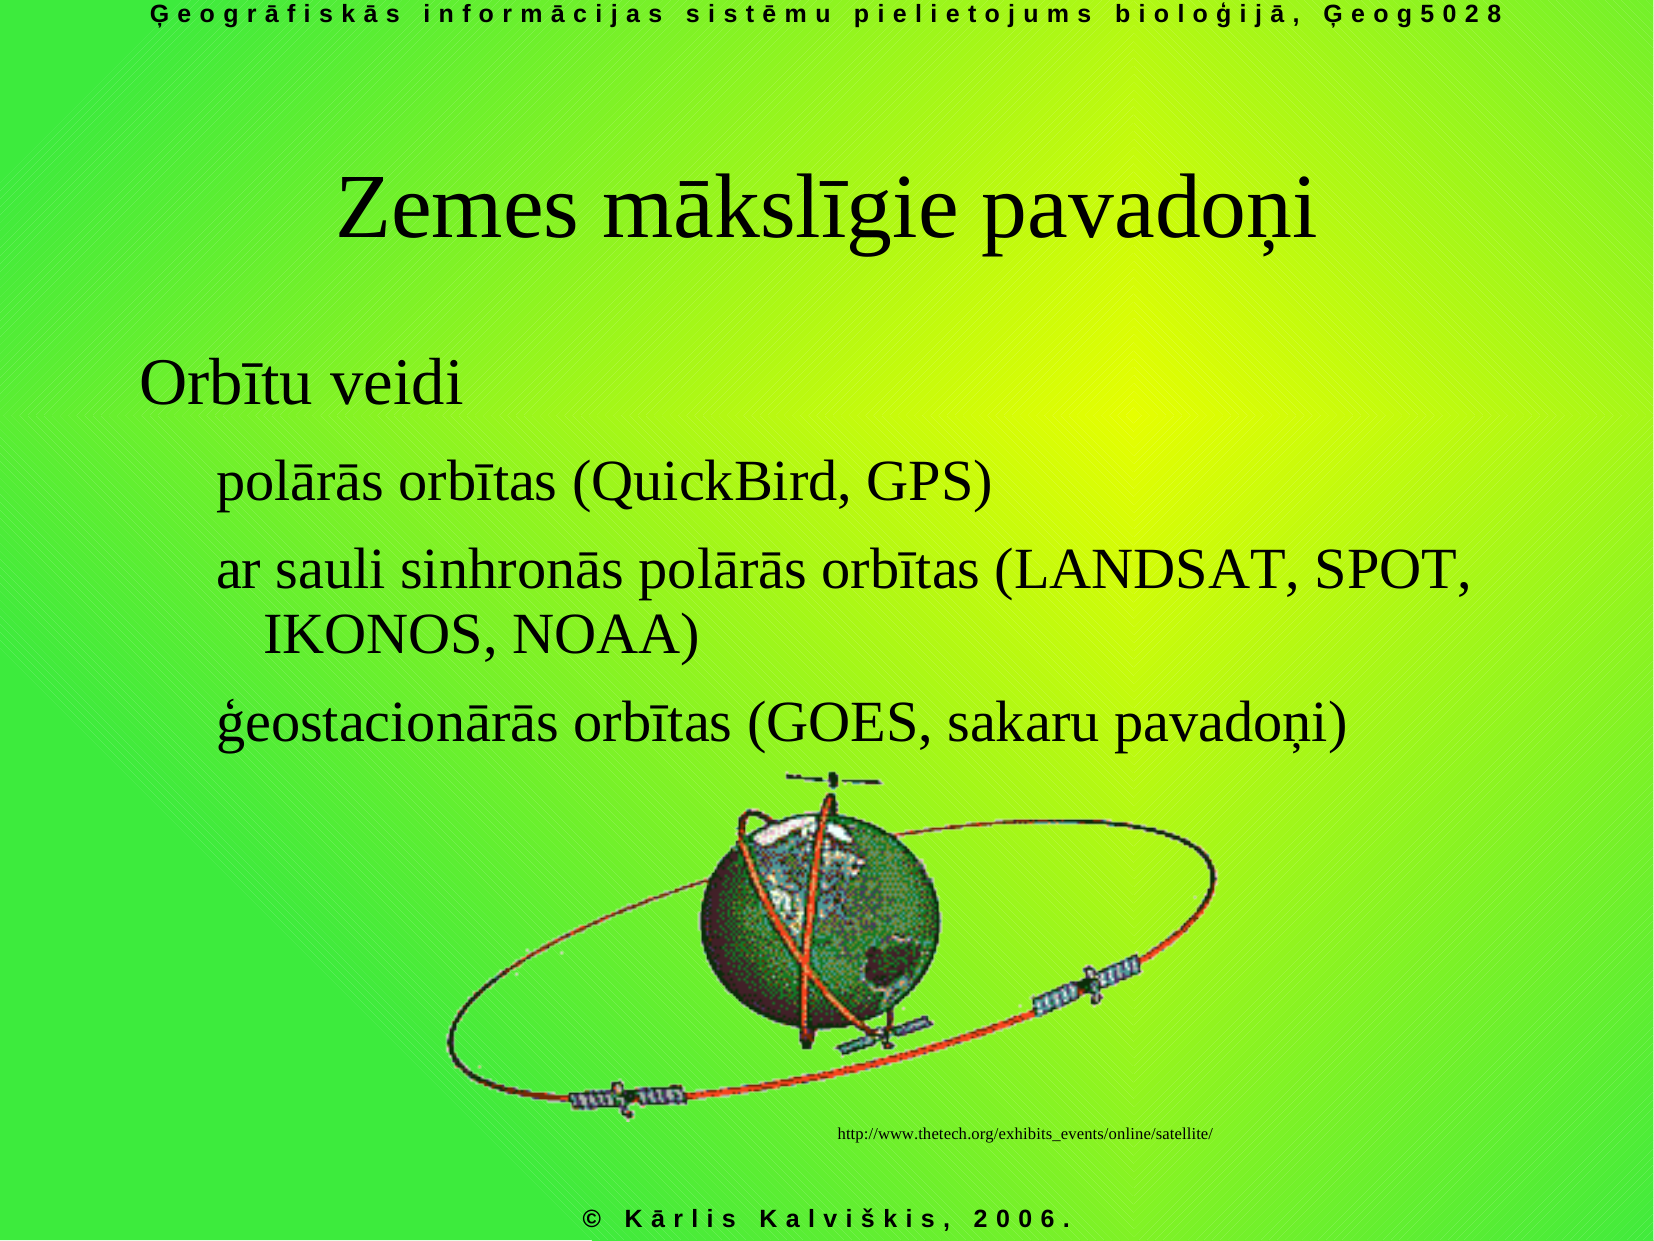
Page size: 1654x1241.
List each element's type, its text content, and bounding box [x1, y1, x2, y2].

title Zemes mākslīgie pavadoņi [121, 102, 1534, 311]
text_box http://www.thetech.org/exhibits_events/online/satellite/ [822, 1117, 1224, 1152]
picture [442, 767, 1221, 1123]
list Orbītu veidi polārās orbītas (QuickBird, GPS) ar sauli sinhronās polārās orbītas (LANDSAT, SPOT, IKONOS, NOAA) ģeostacionārās orbītas (GOES, sakaru pavadoņi) [121, 344, 1534, 1127]
